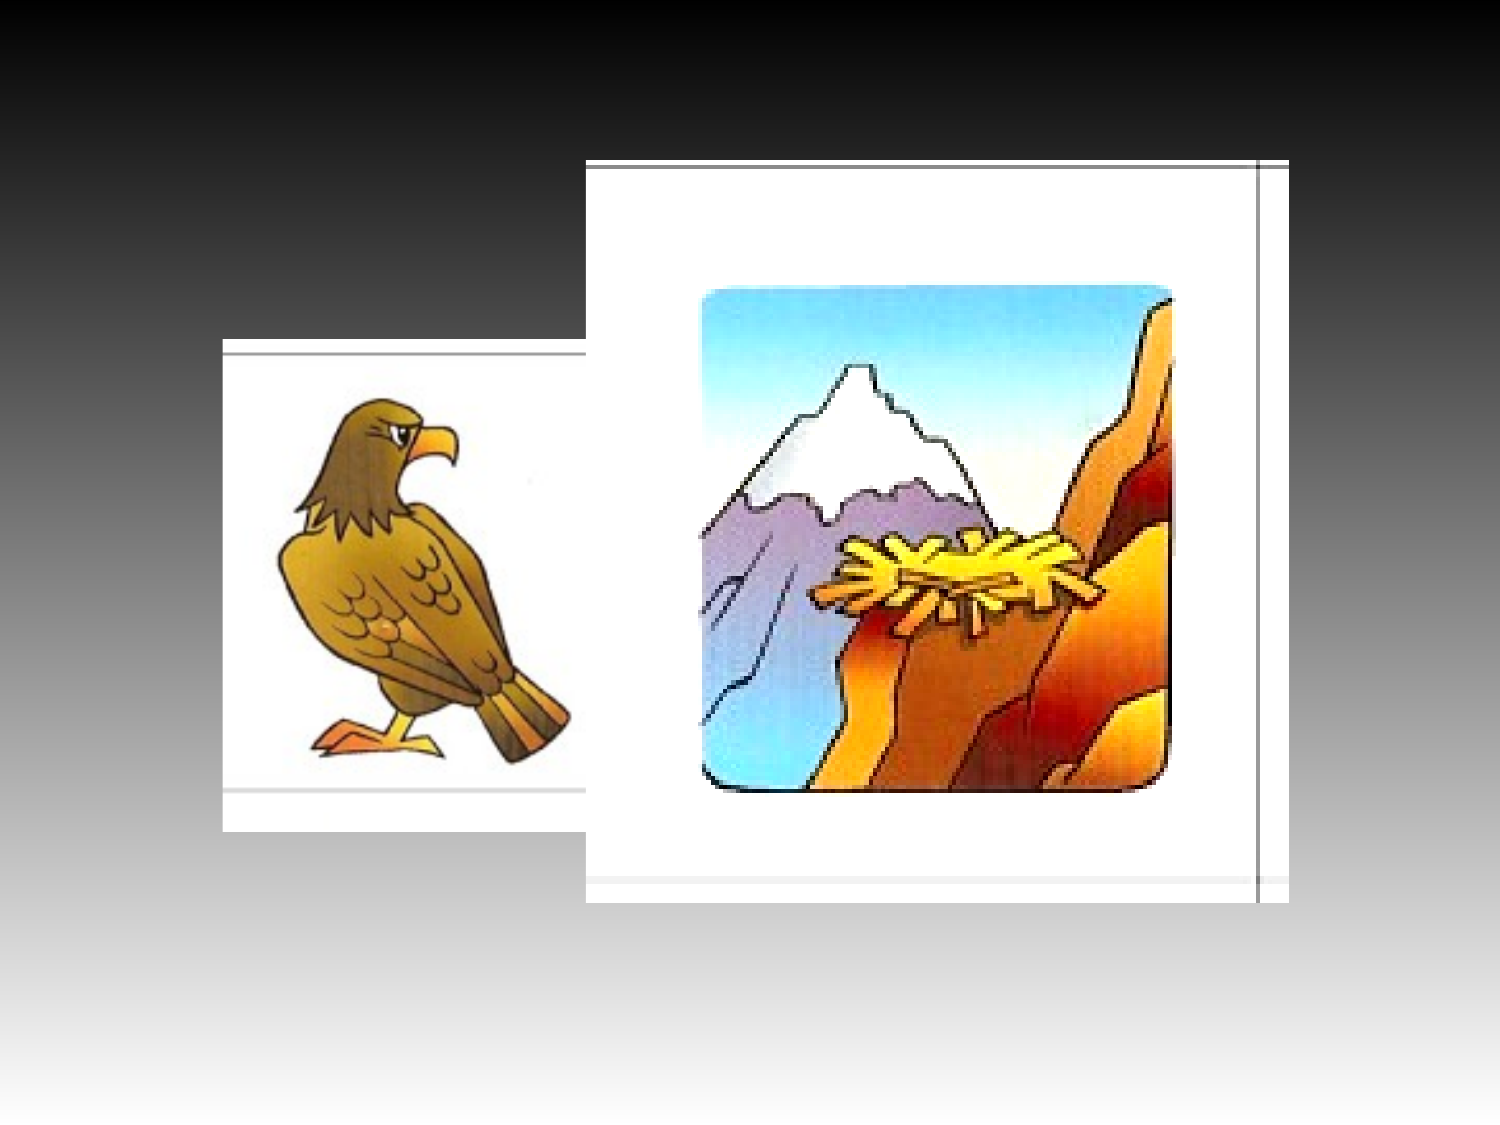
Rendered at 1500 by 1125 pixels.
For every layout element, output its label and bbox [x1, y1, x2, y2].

picture [222, 160, 1289, 903]
